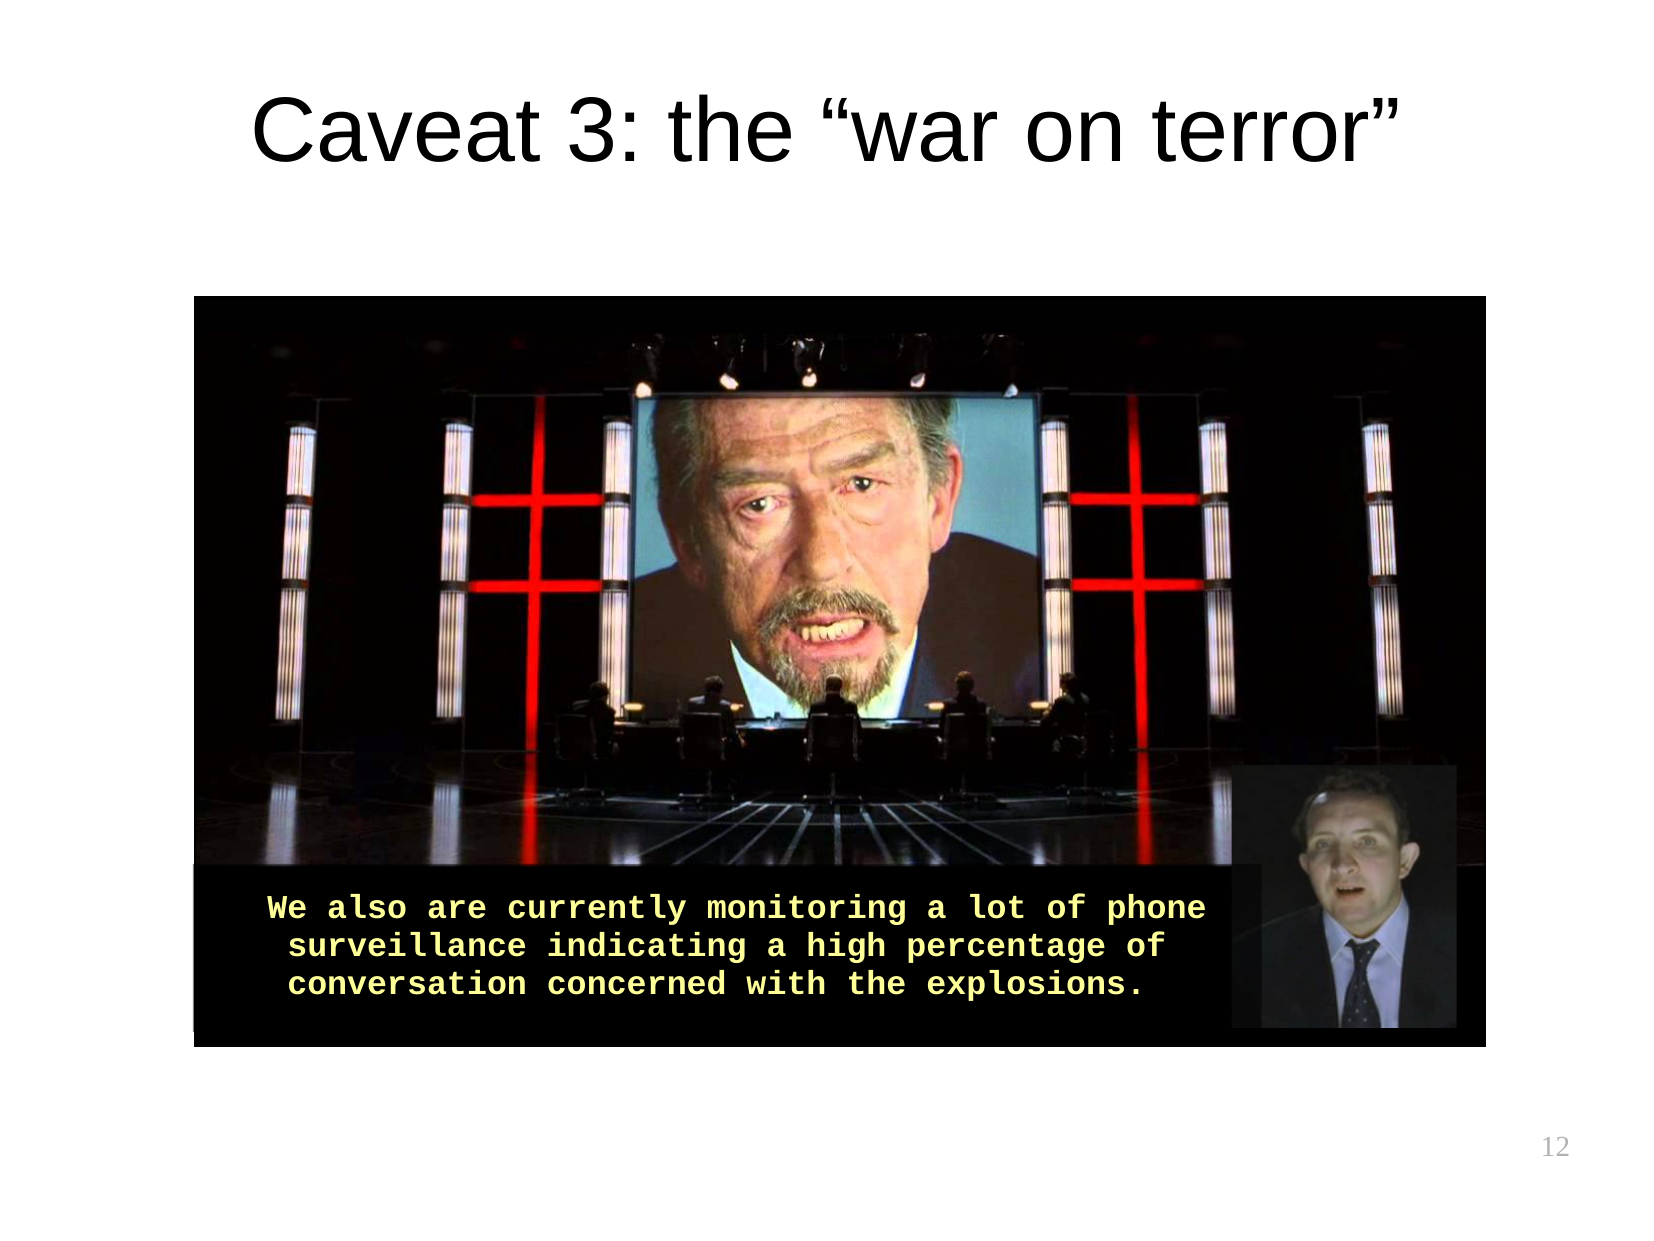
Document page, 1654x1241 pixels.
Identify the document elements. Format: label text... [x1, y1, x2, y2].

text_box We also are currently monitoring a lot of phone surveillance indicating a high percentage of conversation concerned with the explosions. [192, 863, 1262, 1032]
text_box [194, 871, 1486, 1047]
text_box [194, 296, 1486, 300]
title Caveat 3: the “war on terror” [82, 25, 1571, 233]
picture [194, 300, 1486, 1028]
